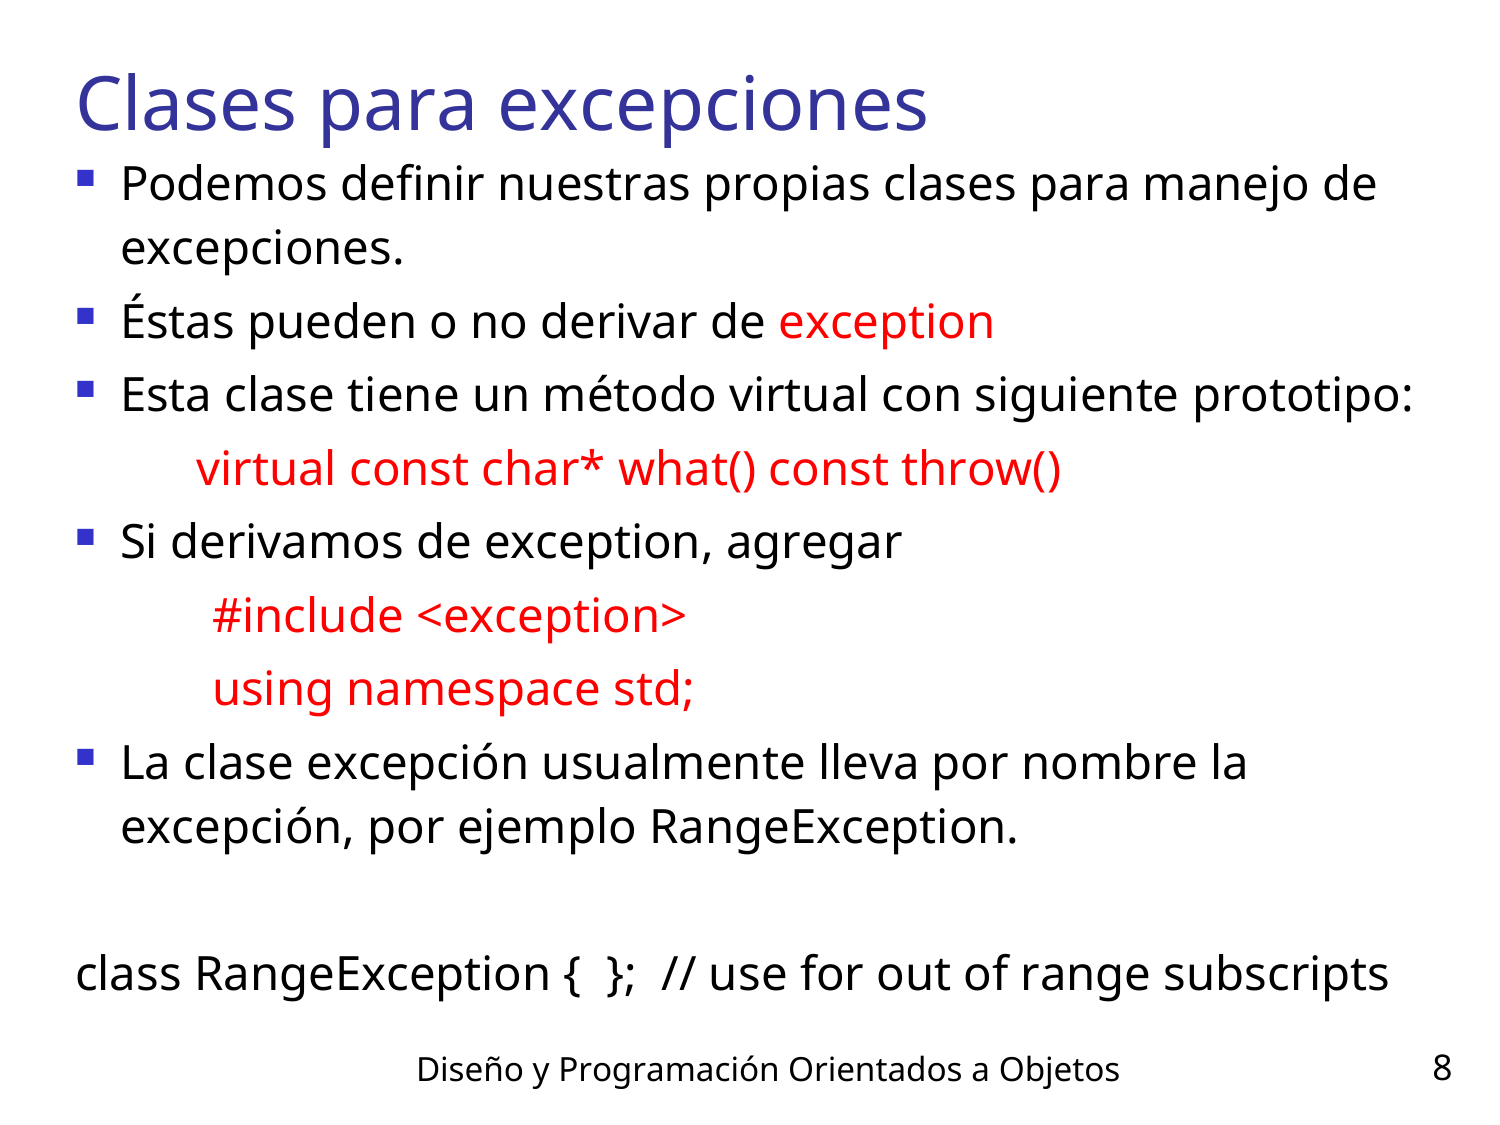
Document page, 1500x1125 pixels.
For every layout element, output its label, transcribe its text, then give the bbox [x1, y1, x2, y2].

title Clases para excepciones [75, 19, 1466, 183]
list Podemos definir nuestras propias clases para manejo de excepciones. Éstas pueden o no derivar de exception Esta clase tiene un método virtual con siguiente prototipo: virtual const char* what() const throw() Si derivamos de exception, agregar #include <exception> using namespace std; La clase excepción usualmente lleva por nombre la excepción, por ejemplo RangeException. class RangeException { }; // use for out of range subscripts [75, 149, 1463, 1013]
